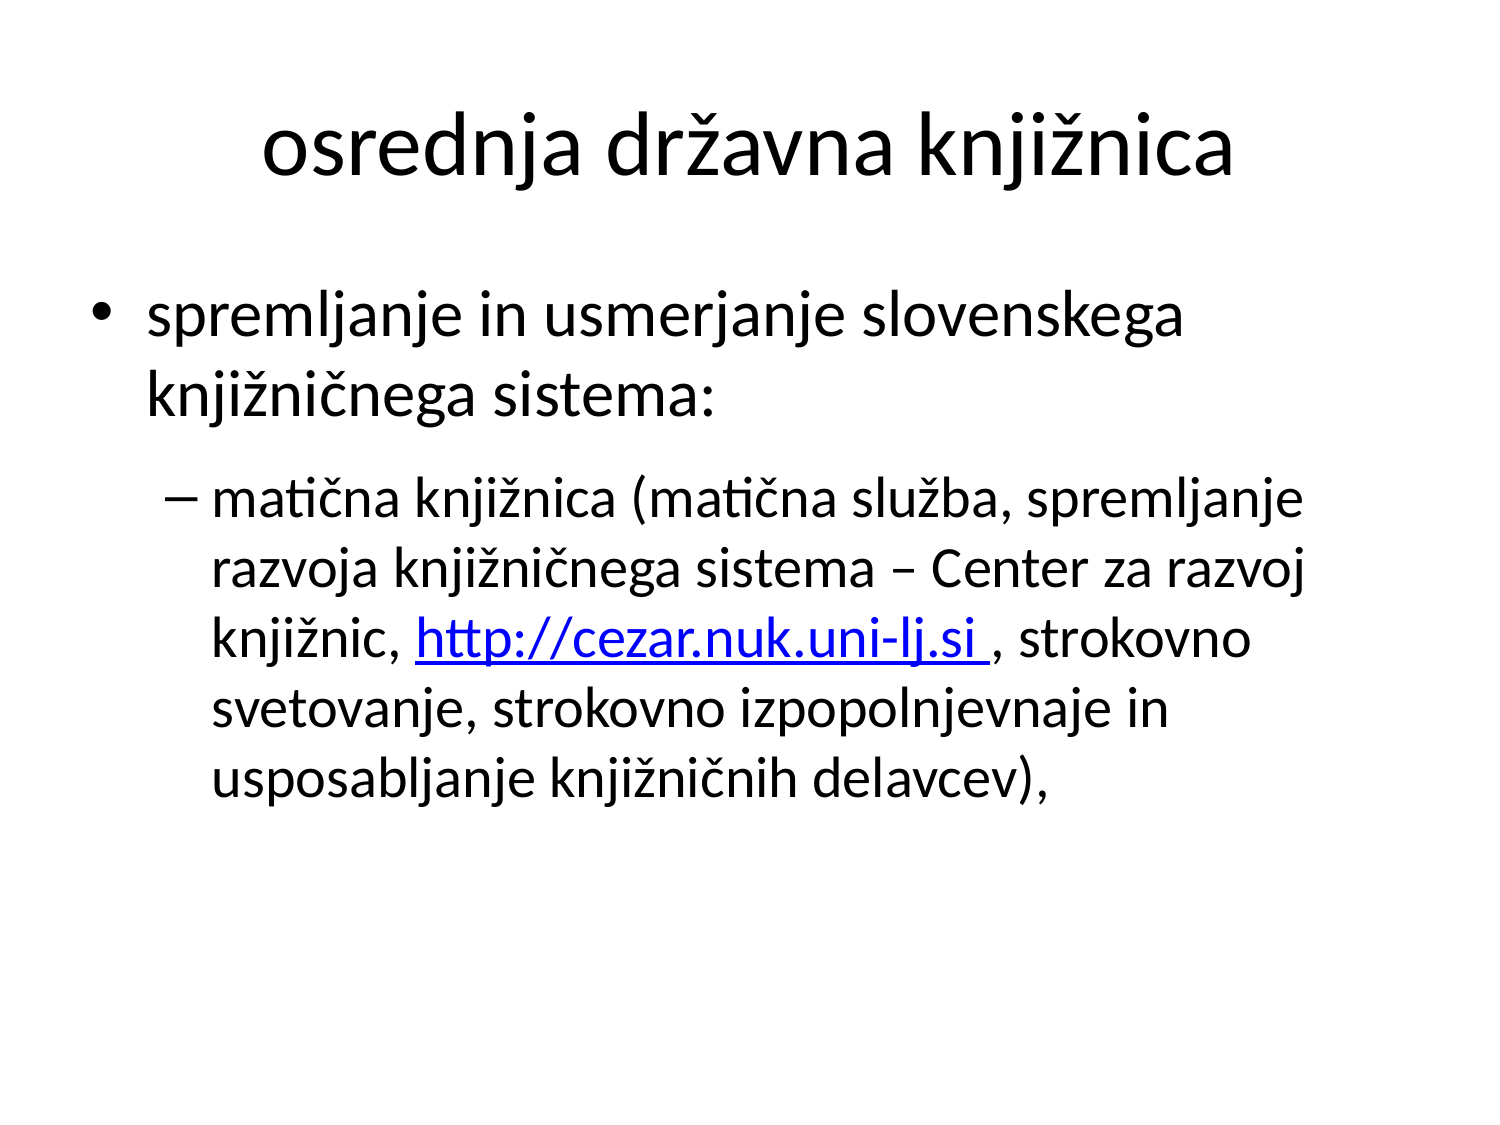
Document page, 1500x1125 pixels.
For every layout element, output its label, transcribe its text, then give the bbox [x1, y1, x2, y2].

title osrednja državna knjižnica [75, 45, 1425, 233]
list spremljanje in usmerjanje slovenskega knjižničnega sistema: matična knjižnica (matična služba, spremljanje razvoja knjižničnega sistema – Center za razvoj knjižnic, http://cezar.nuk.uni-lj.si , strokovno svetovanje, strokovno izpopolnjevnaje in usposabljanje knjižničnih delavcev), [75, 262, 1425, 1005]
